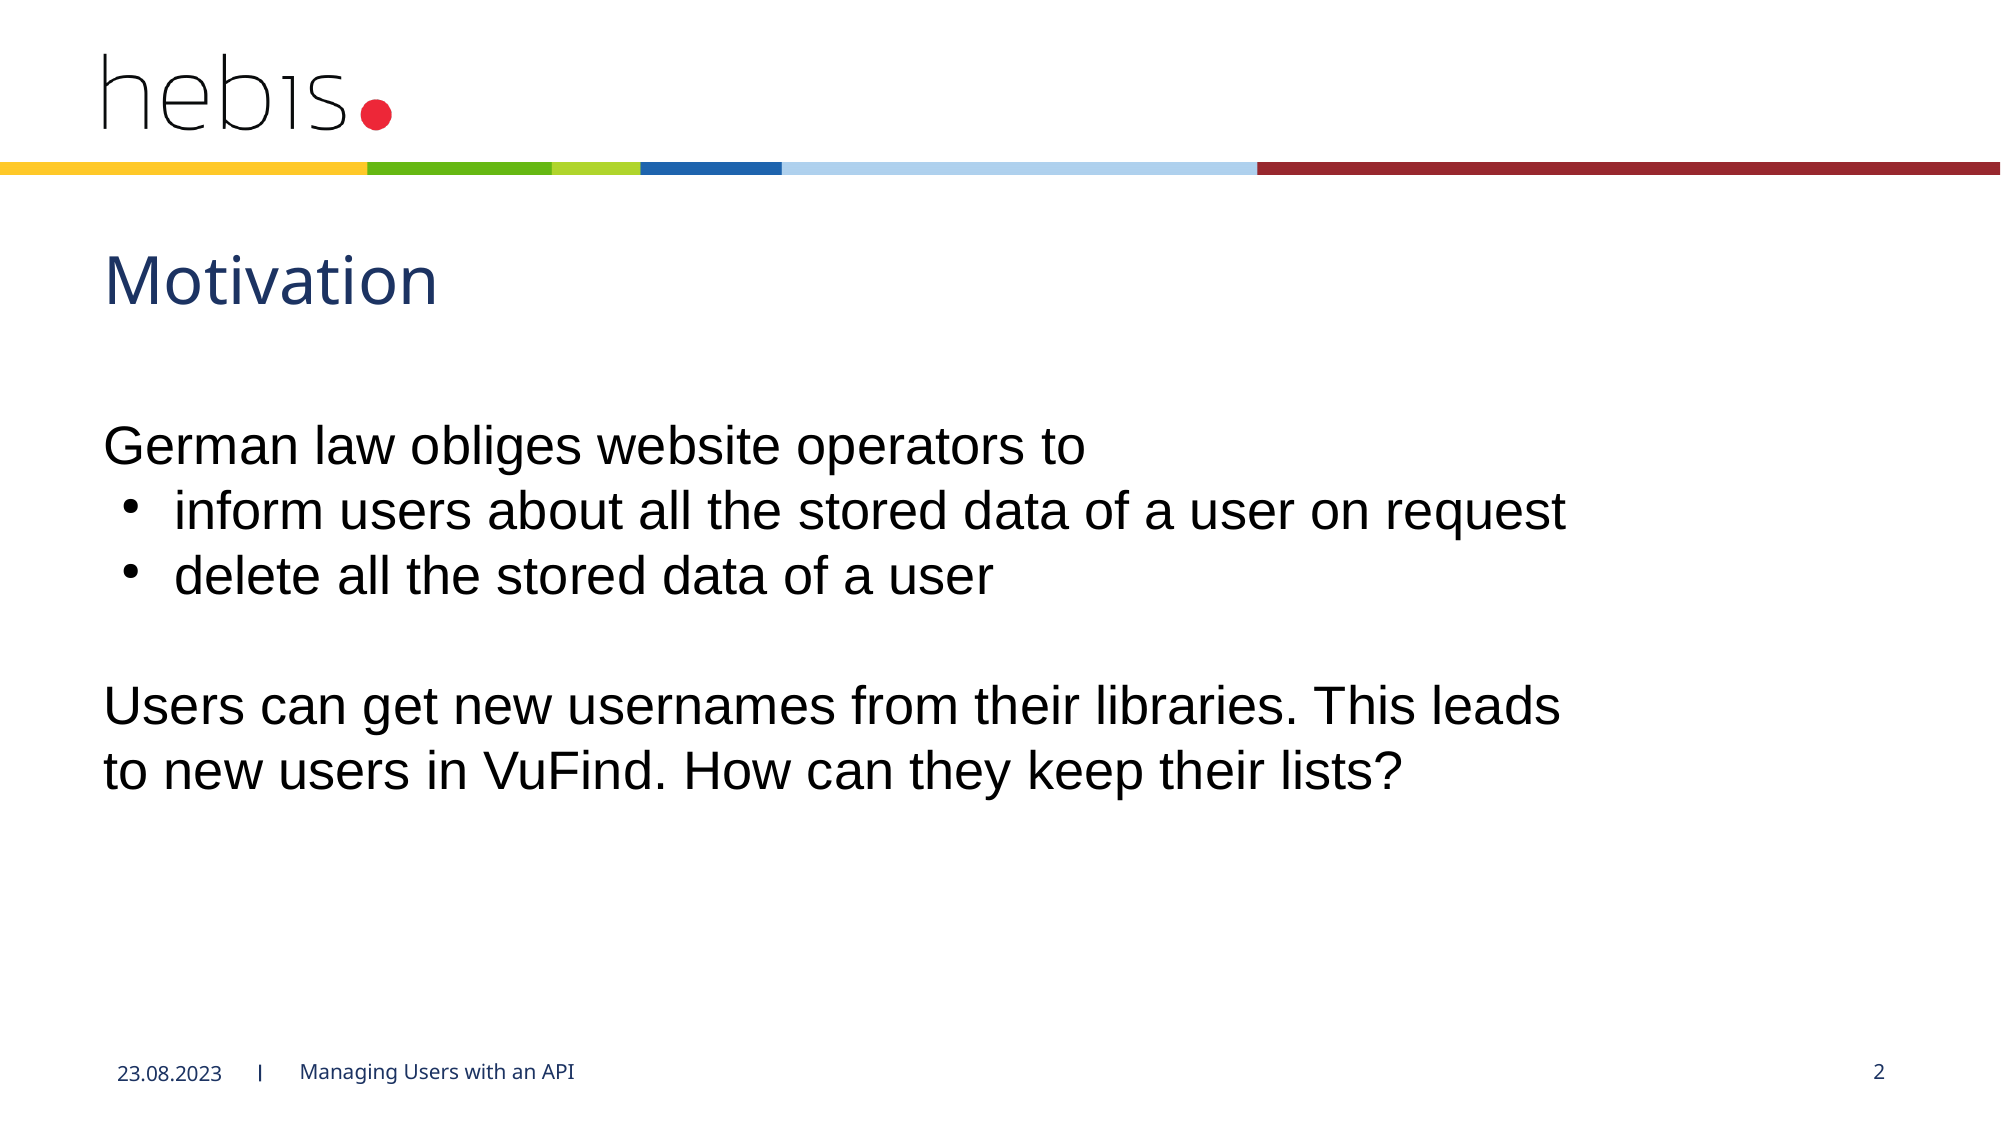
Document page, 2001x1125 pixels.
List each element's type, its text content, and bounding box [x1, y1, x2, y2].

list Motivation [97, 242, 1581, 313]
list German law obliges website operators to inform users about all the stored data of a user on request delete all the stored data of a user Users can get new usernames from their libraries. This leads to new users in VuFind. How can they keep their lists? [97, 371, 1586, 991]
slide_number 23.08.2023 [102, 1042, 271, 1103]
picture [0, 0, 2001, 248]
